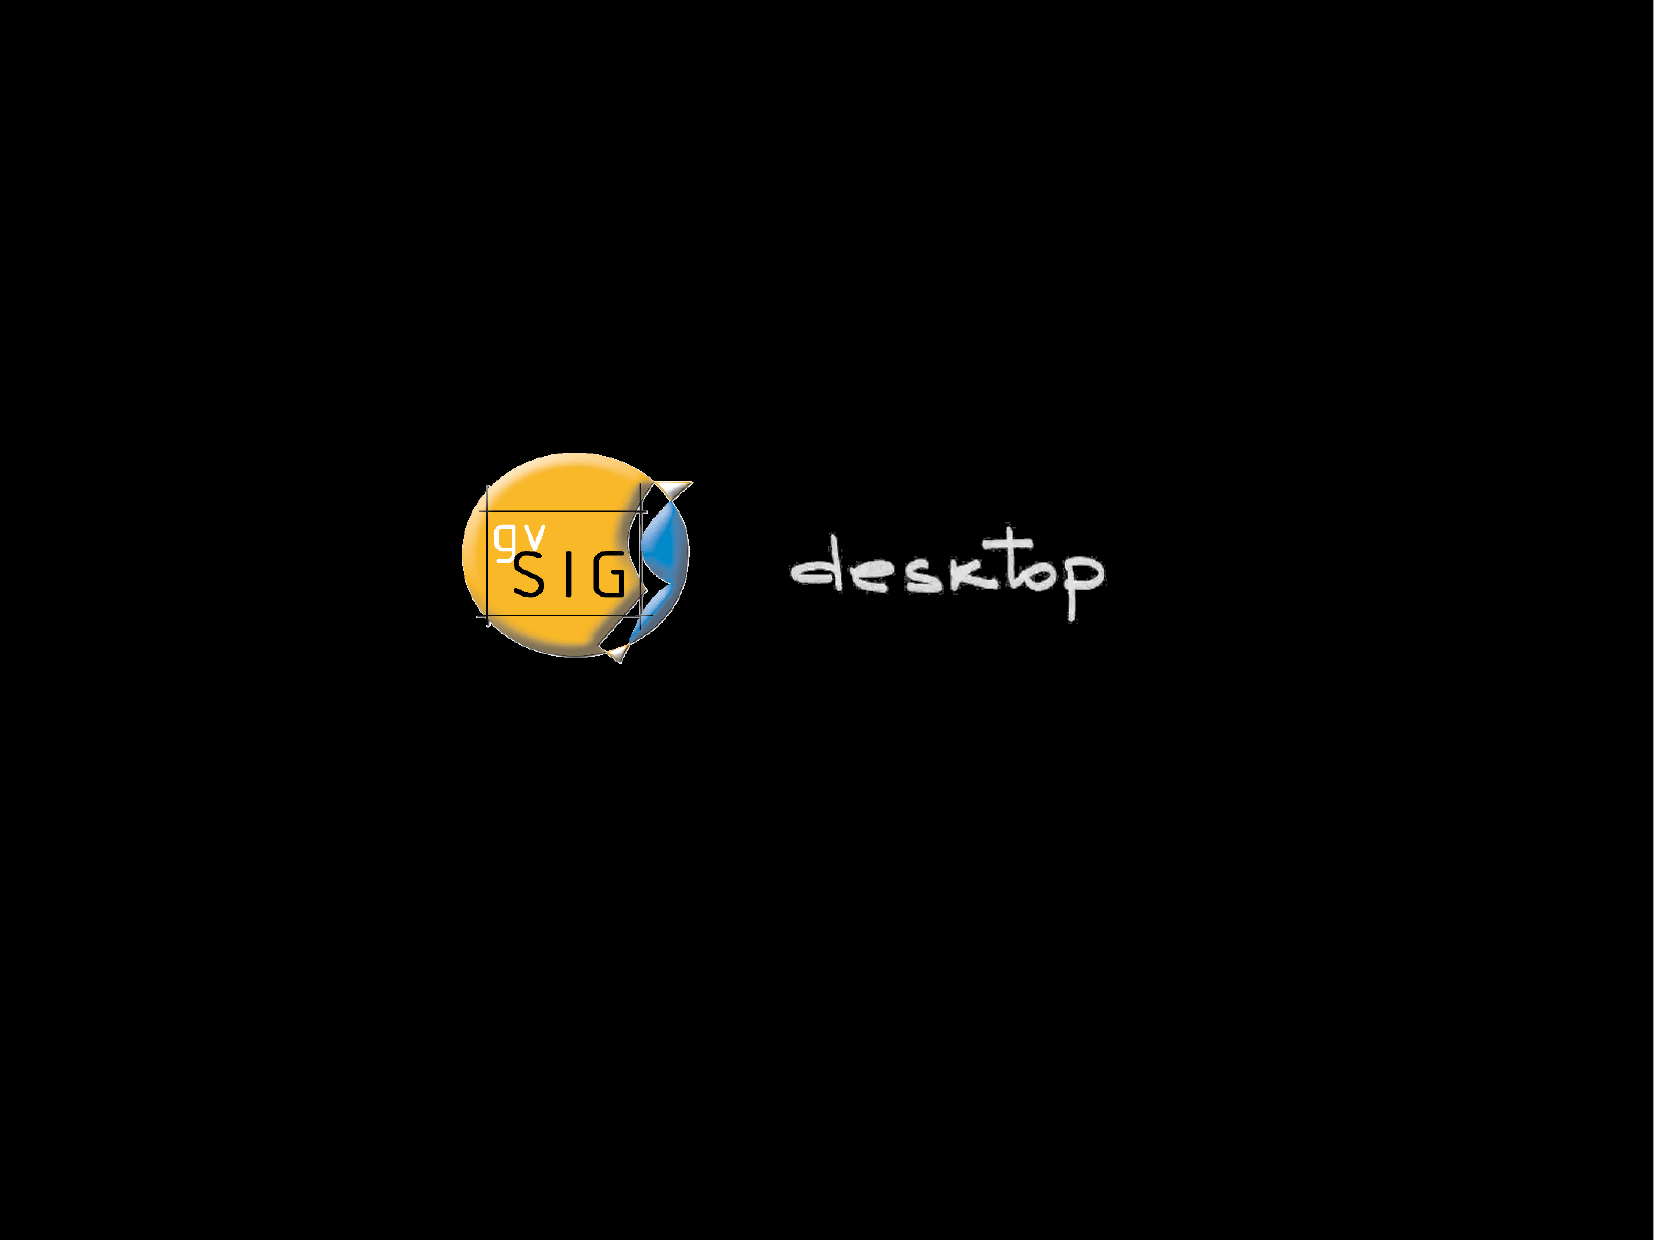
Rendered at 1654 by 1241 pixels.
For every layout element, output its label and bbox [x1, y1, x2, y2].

picture [766, 501, 1152, 635]
picture [457, 450, 694, 665]
